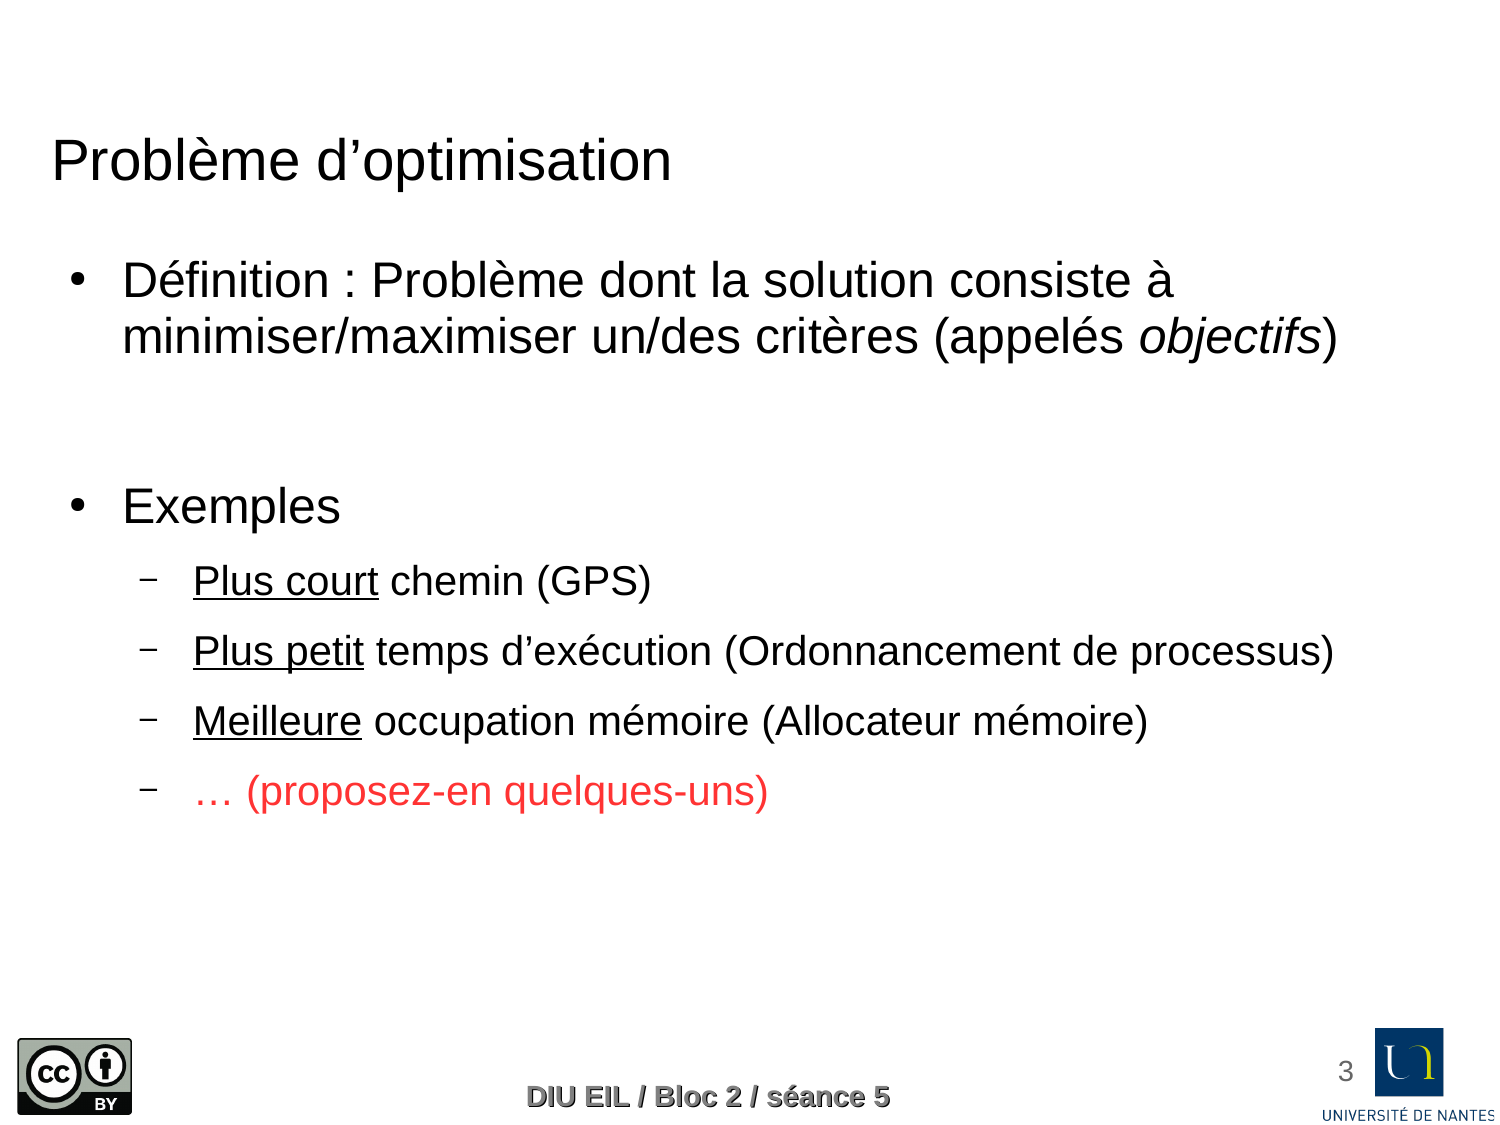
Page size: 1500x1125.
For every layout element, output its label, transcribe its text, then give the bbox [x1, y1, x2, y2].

picture [1323, 1028, 1495, 1121]
list Définition : Problème dont la solution consiste à minimiser/maximiser un/des critères (appelés objectifs) Exemples Plus court chemin (GPS) Plus petit temps d’exécution (Ordonnancement de processus) Meilleure occupation mémoire (Allocateur mémoire) … (proposez-en quelques-uns) [51, 252, 1449, 1064]
title Problème d’optimisation [51, 97, 1449, 223]
picture [17, 1038, 132, 1115]
